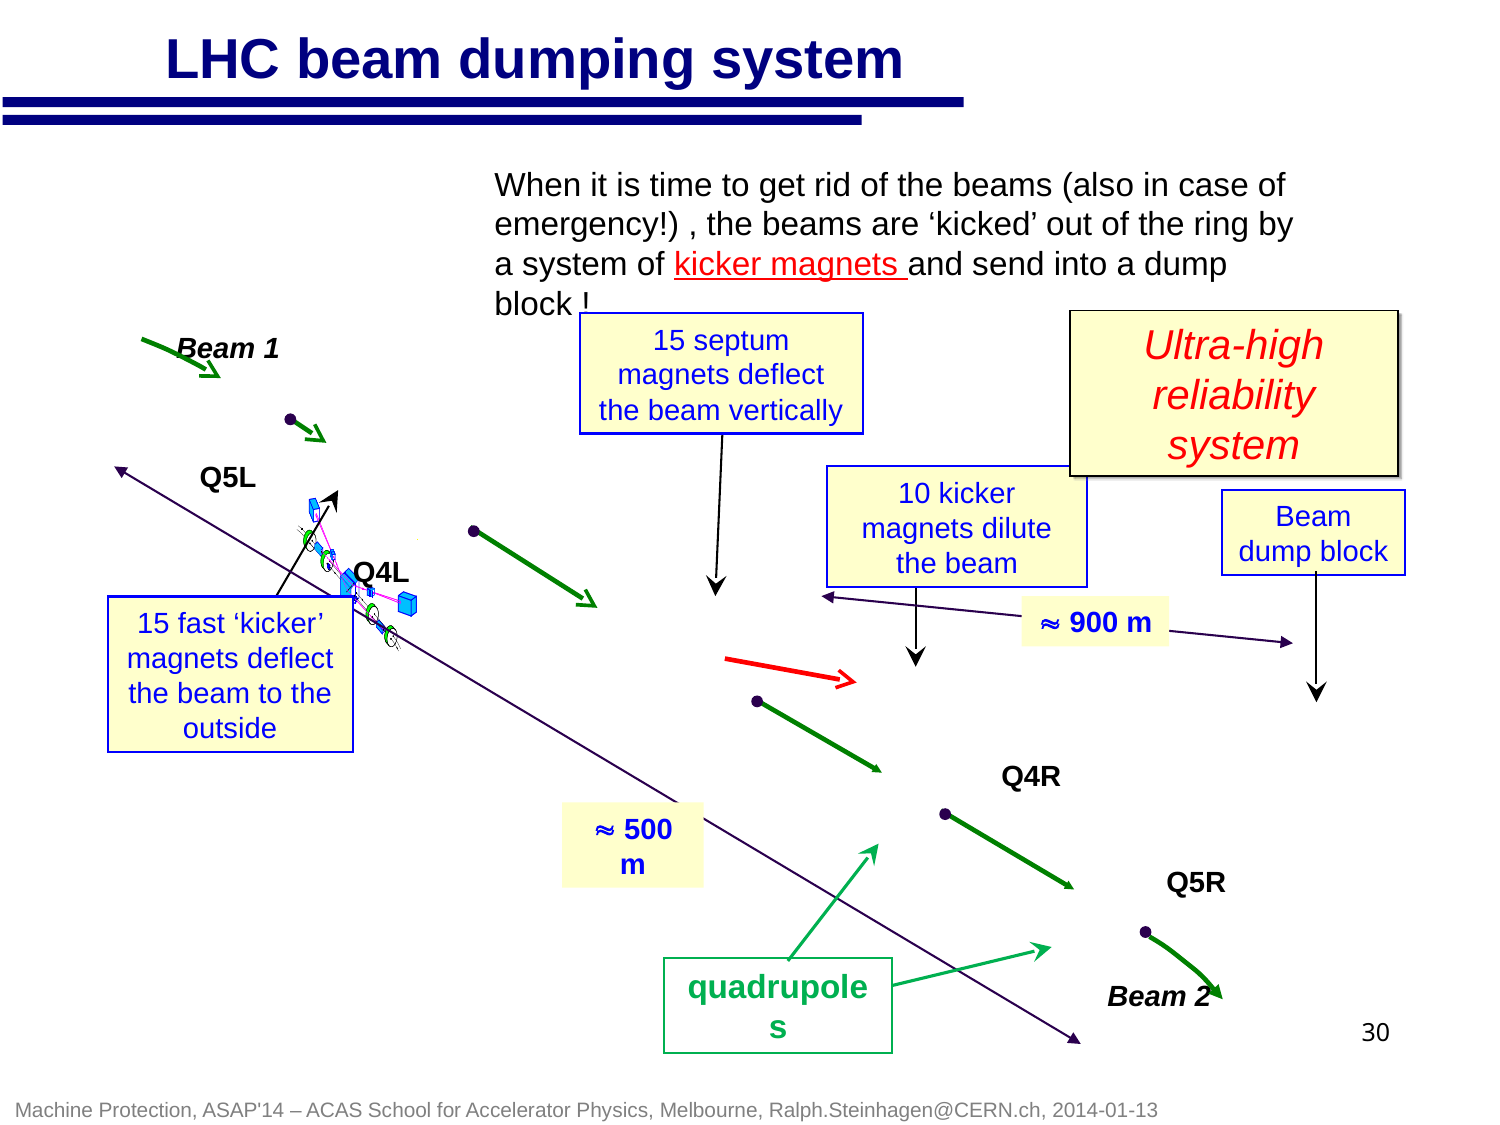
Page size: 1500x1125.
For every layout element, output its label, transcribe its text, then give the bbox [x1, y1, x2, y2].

text_box 10 kicker magnets dilute the beam [827, 466, 1087, 587]
picture [102, 129, 1423, 1075]
text_box Ultra-high reliability system [1070, 310, 1398, 476]
text_box  900 m [1021, 596, 1170, 647]
text_box Beam 2 [1092, 969, 1227, 1021]
text_box [939, 808, 952, 821]
text_box Beam dump block [1222, 489, 1405, 576]
text_box Beam 1 [161, 321, 296, 372]
text_box [284, 413, 297, 426]
text_box Q5R [1151, 855, 1249, 906]
text_box Beam 1 [161, 350, 203, 372]
text_box 15 fast ‘kicker’ magnets deflect the beam to the outside [107, 596, 353, 752]
text_box [467, 525, 480, 538]
text_box Q4L [338, 545, 425, 596]
text_box [1139, 926, 1152, 938]
text_box  500 m [562, 802, 704, 888]
text_box Q5L [184, 451, 272, 502]
text_box Q4R [986, 749, 1077, 800]
title LHC beam dumping system [149, 0, 1200, 113]
text_box When it is time to get rid of the beams (also in case of emergency!) , the beams are ‘kicked’ out of the ring by a system of kicker magnets and send into a dump block ! [479, 155, 1329, 331]
text_box 15 septum magnets deflect the beam vertically [579, 313, 863, 434]
text_box [751, 695, 763, 708]
text_box quadrupoles [663, 957, 893, 1054]
